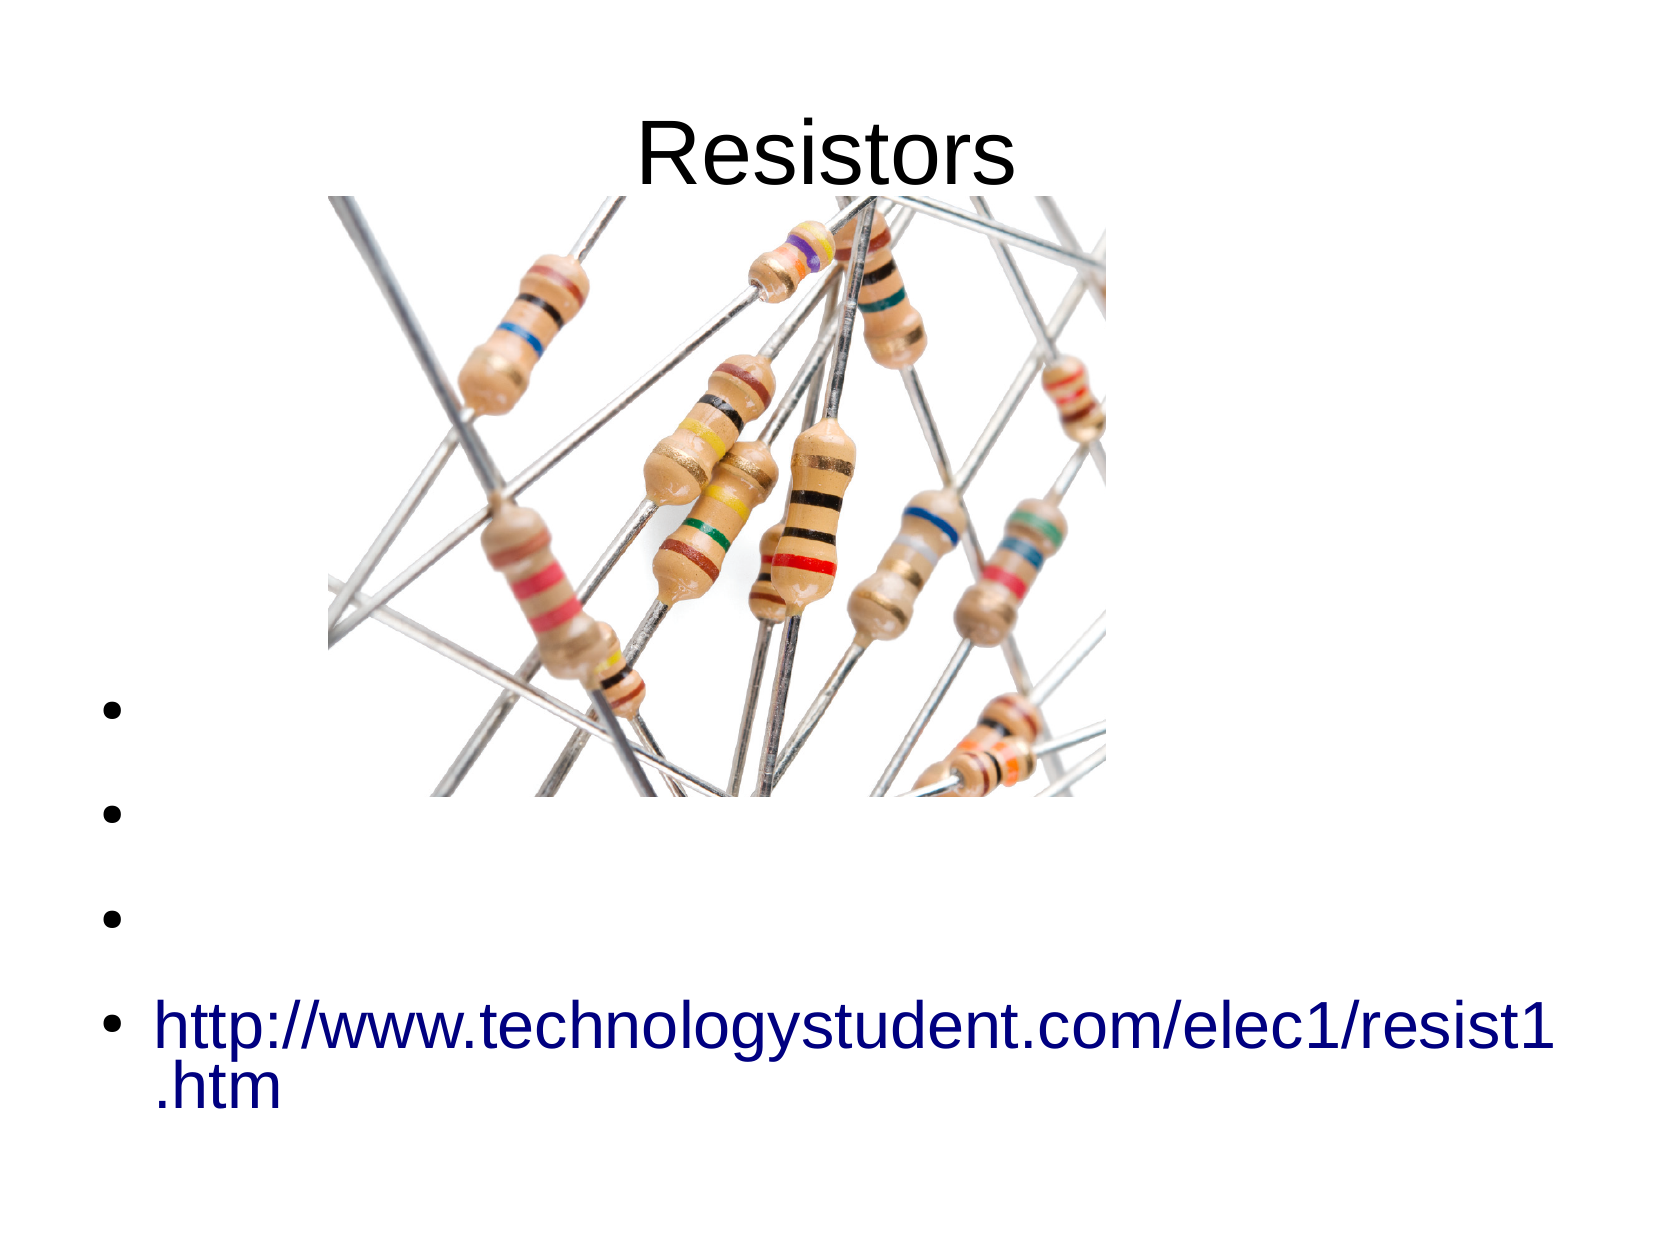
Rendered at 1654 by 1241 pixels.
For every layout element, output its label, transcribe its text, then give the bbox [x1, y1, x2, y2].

picture [328, 196, 1106, 797]
list http://www.technologystudent.com/elec1/resist1.htm [82, 675, 1571, 1171]
title Resistors [82, 49, 1571, 257]
